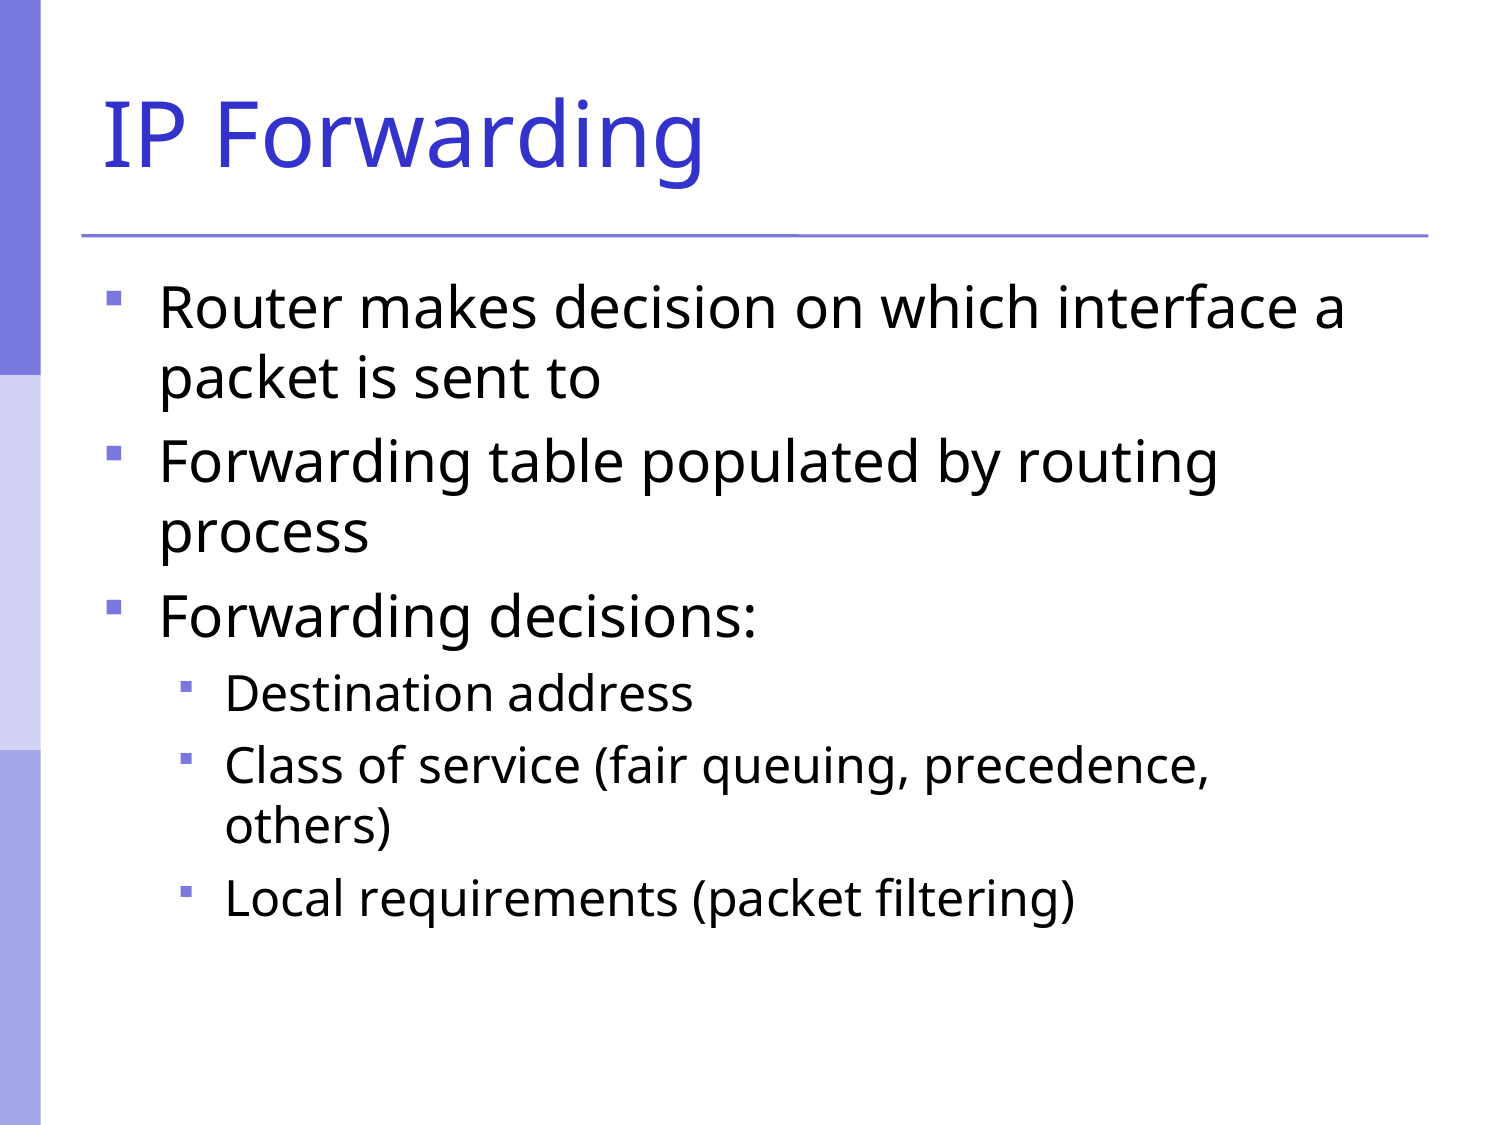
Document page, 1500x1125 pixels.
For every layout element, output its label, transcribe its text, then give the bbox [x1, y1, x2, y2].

text_box IP Forwarding [87, 37, 1363, 225]
text_box Router makes decision on which interface a packet is sent to Forwarding table populated by routing process Forwarding decisions: Destination address Class of service (fair queuing, precedence, others) Local requirements (packet filtering) [87, 262, 1363, 1026]
